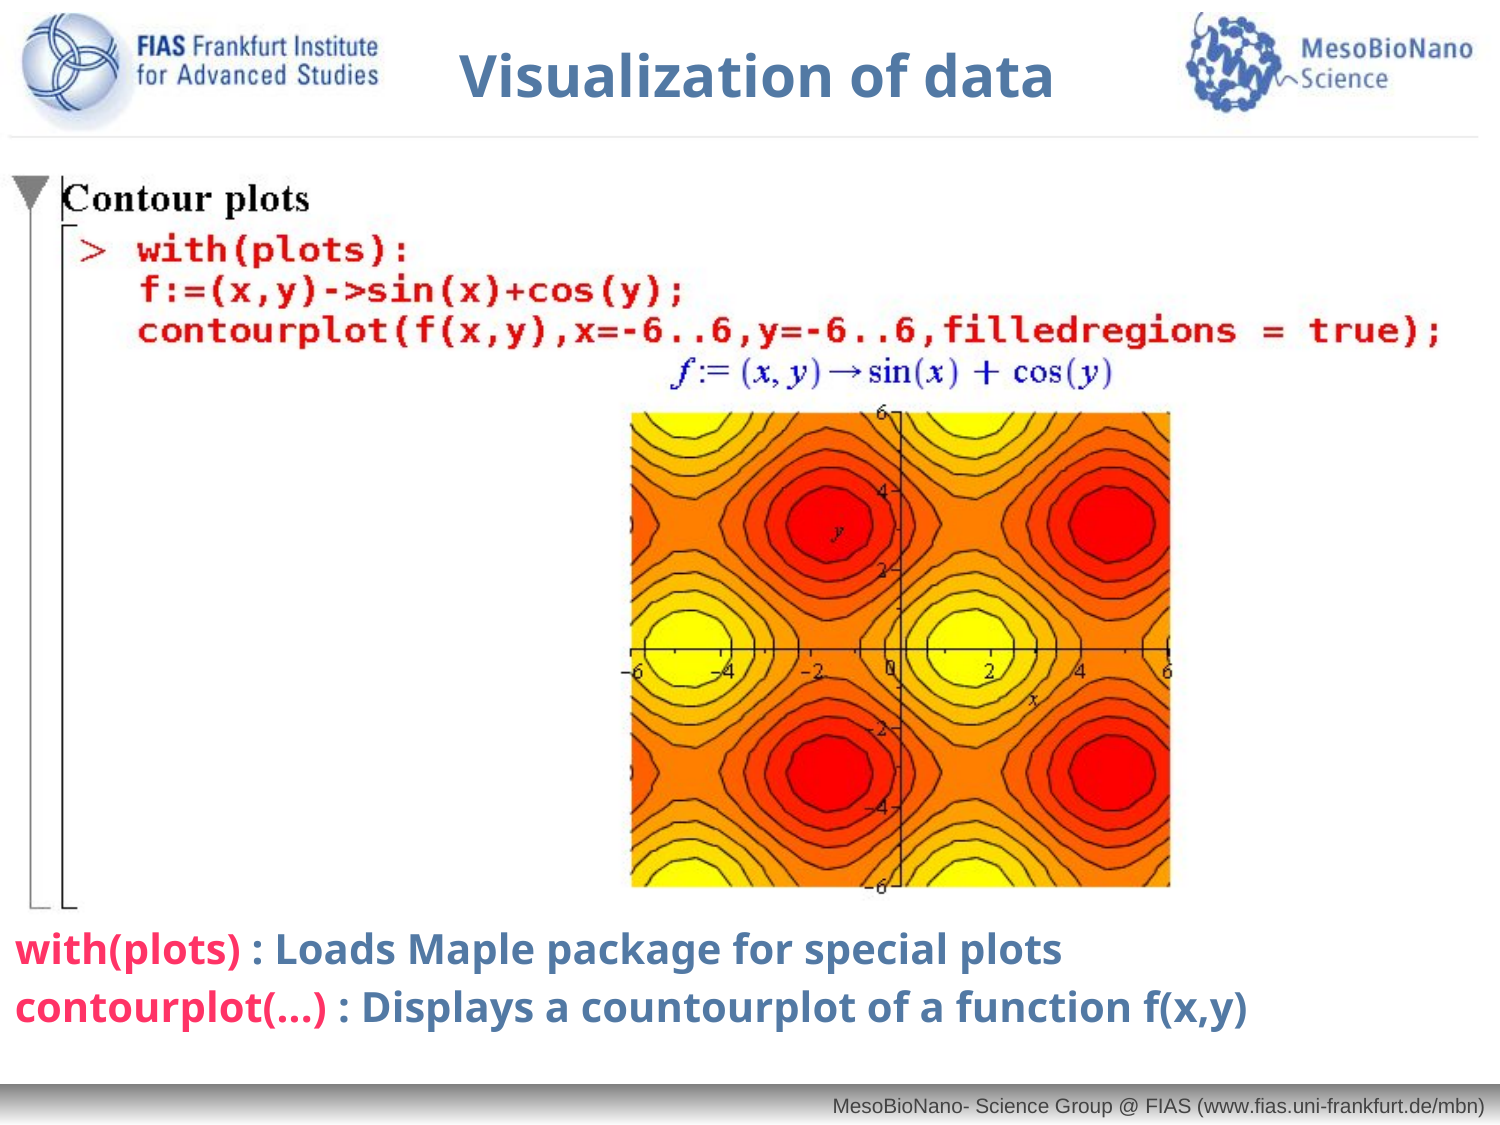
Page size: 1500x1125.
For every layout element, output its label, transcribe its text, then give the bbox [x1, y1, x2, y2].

picture [0, 161, 1483, 915]
text_box with(plots) : Loads Maple package for special plots contourplot(...) : Displays a countourplot of a function f(x,y) [0, 915, 1500, 1069]
title Visualization of data [0, 0, 1499, 148]
